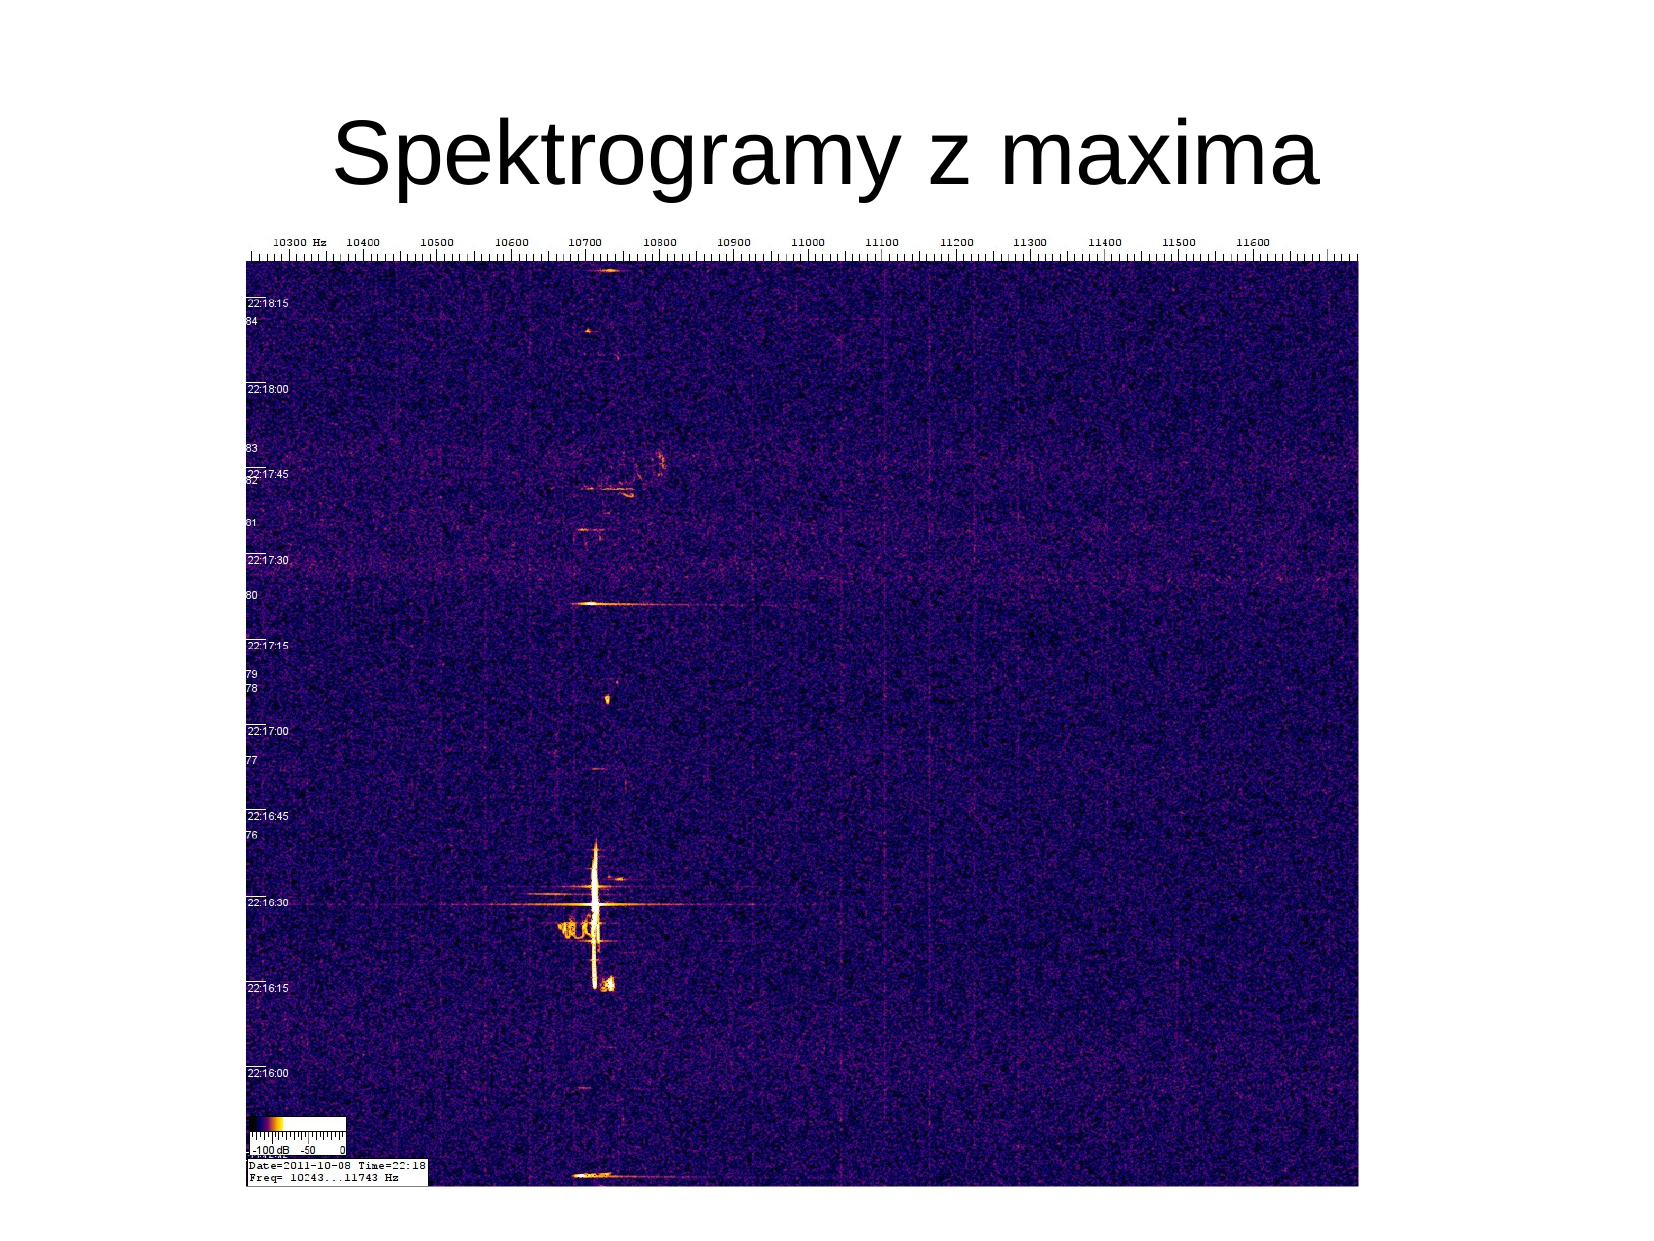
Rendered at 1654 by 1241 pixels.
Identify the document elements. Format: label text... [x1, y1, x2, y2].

picture [245, 236, 1359, 1187]
title Spektrogramy z maxima [82, 49, 1571, 257]
